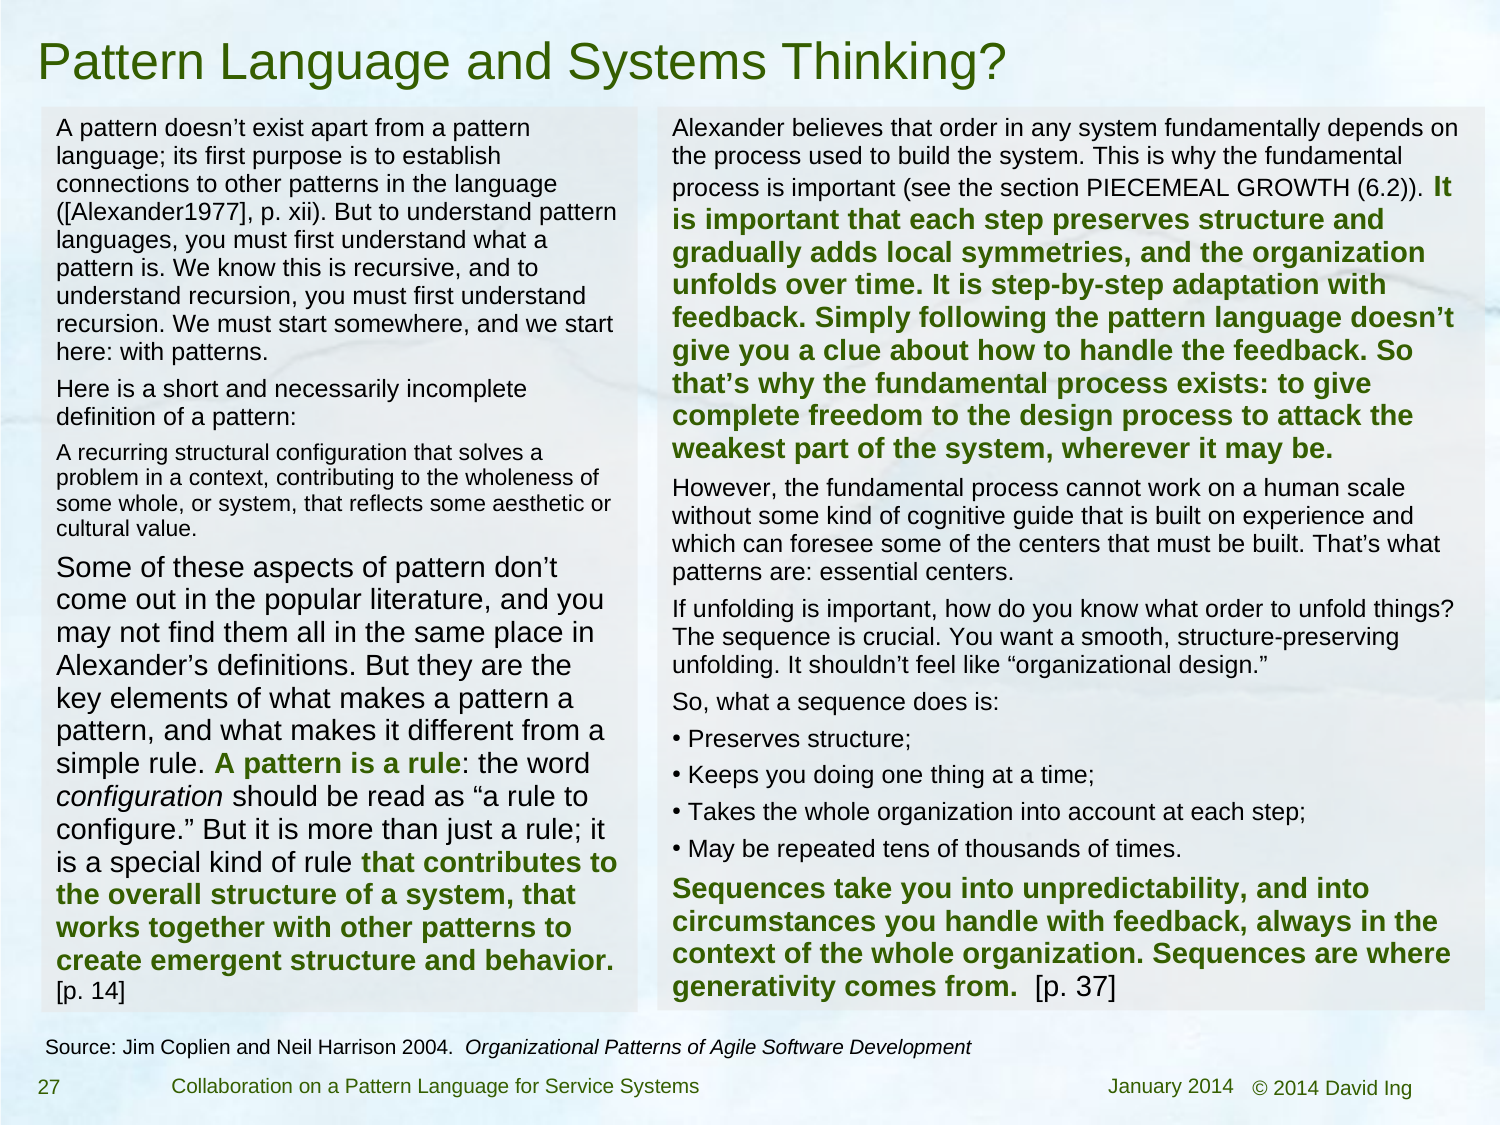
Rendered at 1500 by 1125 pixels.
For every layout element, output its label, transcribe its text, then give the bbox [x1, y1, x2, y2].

text_box Alexander believes that order in any system fundamentally depends on the process used to build the system. This is why the fundamental process is important (see the section PIECEMEAL GROWTH (6.2)). It is important that each step preserves structure and gradually adds local symmetries, and the organization unfolds over time. It is step-by-step adaptation with feedback. Simply following the pattern language doesn’t give you a clue about how to handle the feedback. So that’s why the fundamental process exists: to give complete freedom to the design process to attack the weakest part of the system, wherever it may be. However, the fundamental process cannot work on a human scale without some kind of cognitive guide that is built on experience and which can foresee some of the centers that must be built. That’s what patterns are: essential centers. If unfolding is important, how do you know what order to unfold things? The sequence is crucial. You want a smooth, structure-preserving unfolding. It shouldn’t feel like “organizational design.” So, what a sequence does is: Preserves structure; Keeps you doing one thing at a time; Takes the whole organization into account at each step; May be repeated tens of thousands of times. Sequences take you into unpredictability, and into circumstances you handle with feedback, always in the context of the whole organization. Sequences are where generativity comes from. [p. 37] [657, 106, 1485, 1011]
picture [0, 0, 1500, 1125]
text_box Source: Jim Coplien and Neil Harrison 2004. Organizational Patterns of Agile Software Development [30, 1026, 1426, 1088]
title Pattern Language and Systems Thinking? [37, 37, 1463, 152]
text_box A pattern doesn’t exist apart from a pattern language; its first purpose is to establish connections to other patterns in the language ([Alexander1977], p. xii). But to understand pattern languages, you must first understand what a pattern is. We know this is recursive, and to understand recursion, you must first understand recursion. We must start somewhere, and we start here: with patterns. Here is a short and necessarily incomplete definition of a pattern: A recurring structural configuration that solves a problem in a context, contributing to the wholeness of some whole, or system, that reflects some aesthetic or cultural value. Some of these aspects of pattern don’t come out in the popular literature, and you may not find them all in the same place in Alexander’s definitions. But they are the key elements of what makes a pattern a pattern, and what makes it different from a simple rule. A pattern is a rule: the word configuration should be read as “a rule to configure.” But it is more than just a rule; it is a special kind of rule that contributes to the overall structure of a system, that works together with other patterns to create emergent structure and behavior. [p. 14] [41, 106, 638, 1013]
